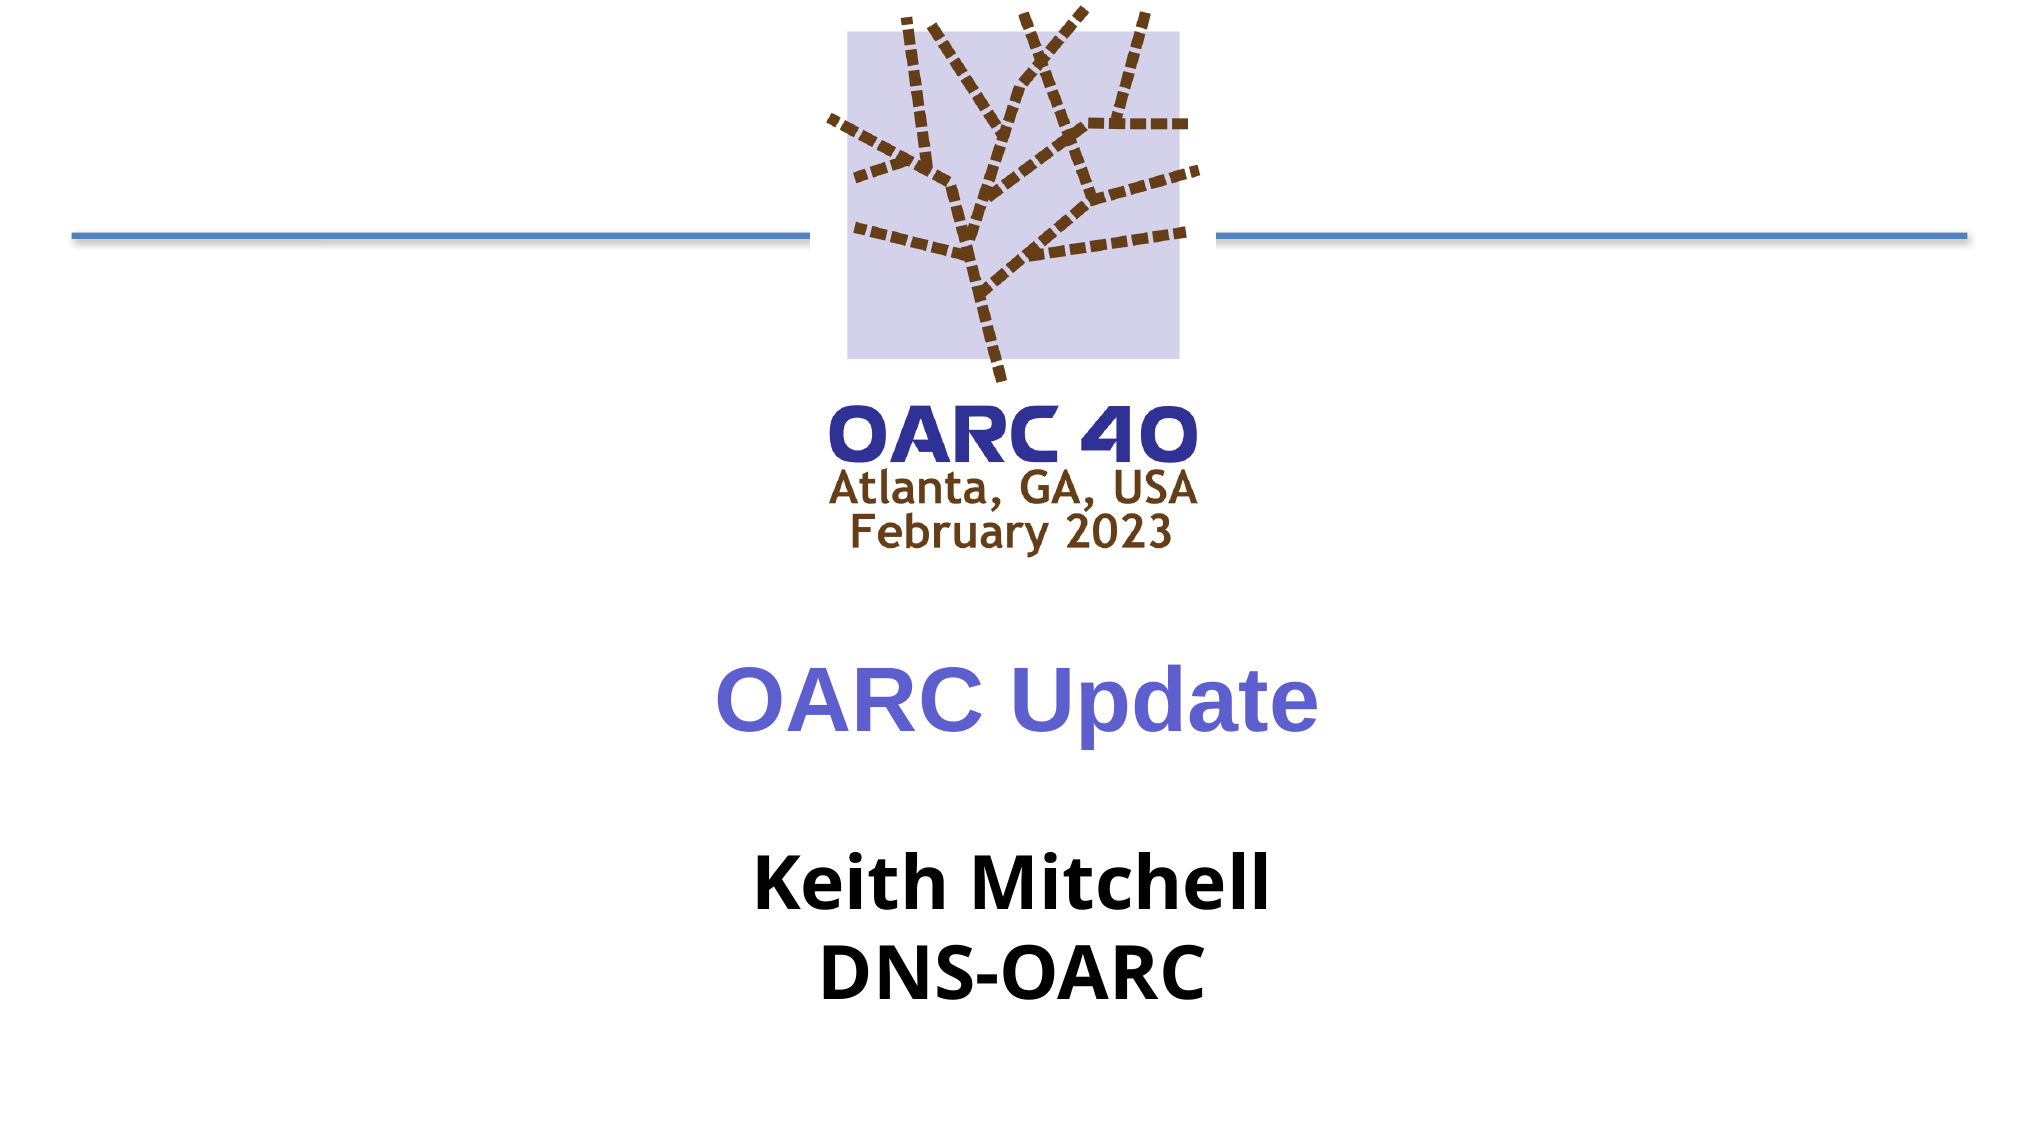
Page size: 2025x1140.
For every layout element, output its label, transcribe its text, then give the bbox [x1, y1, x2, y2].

text_box OARC Update [699, 599, 1336, 760]
picture [810, 5, 1216, 561]
text_box Keith Mitchell DNS-OARC [678, 826, 1347, 1023]
